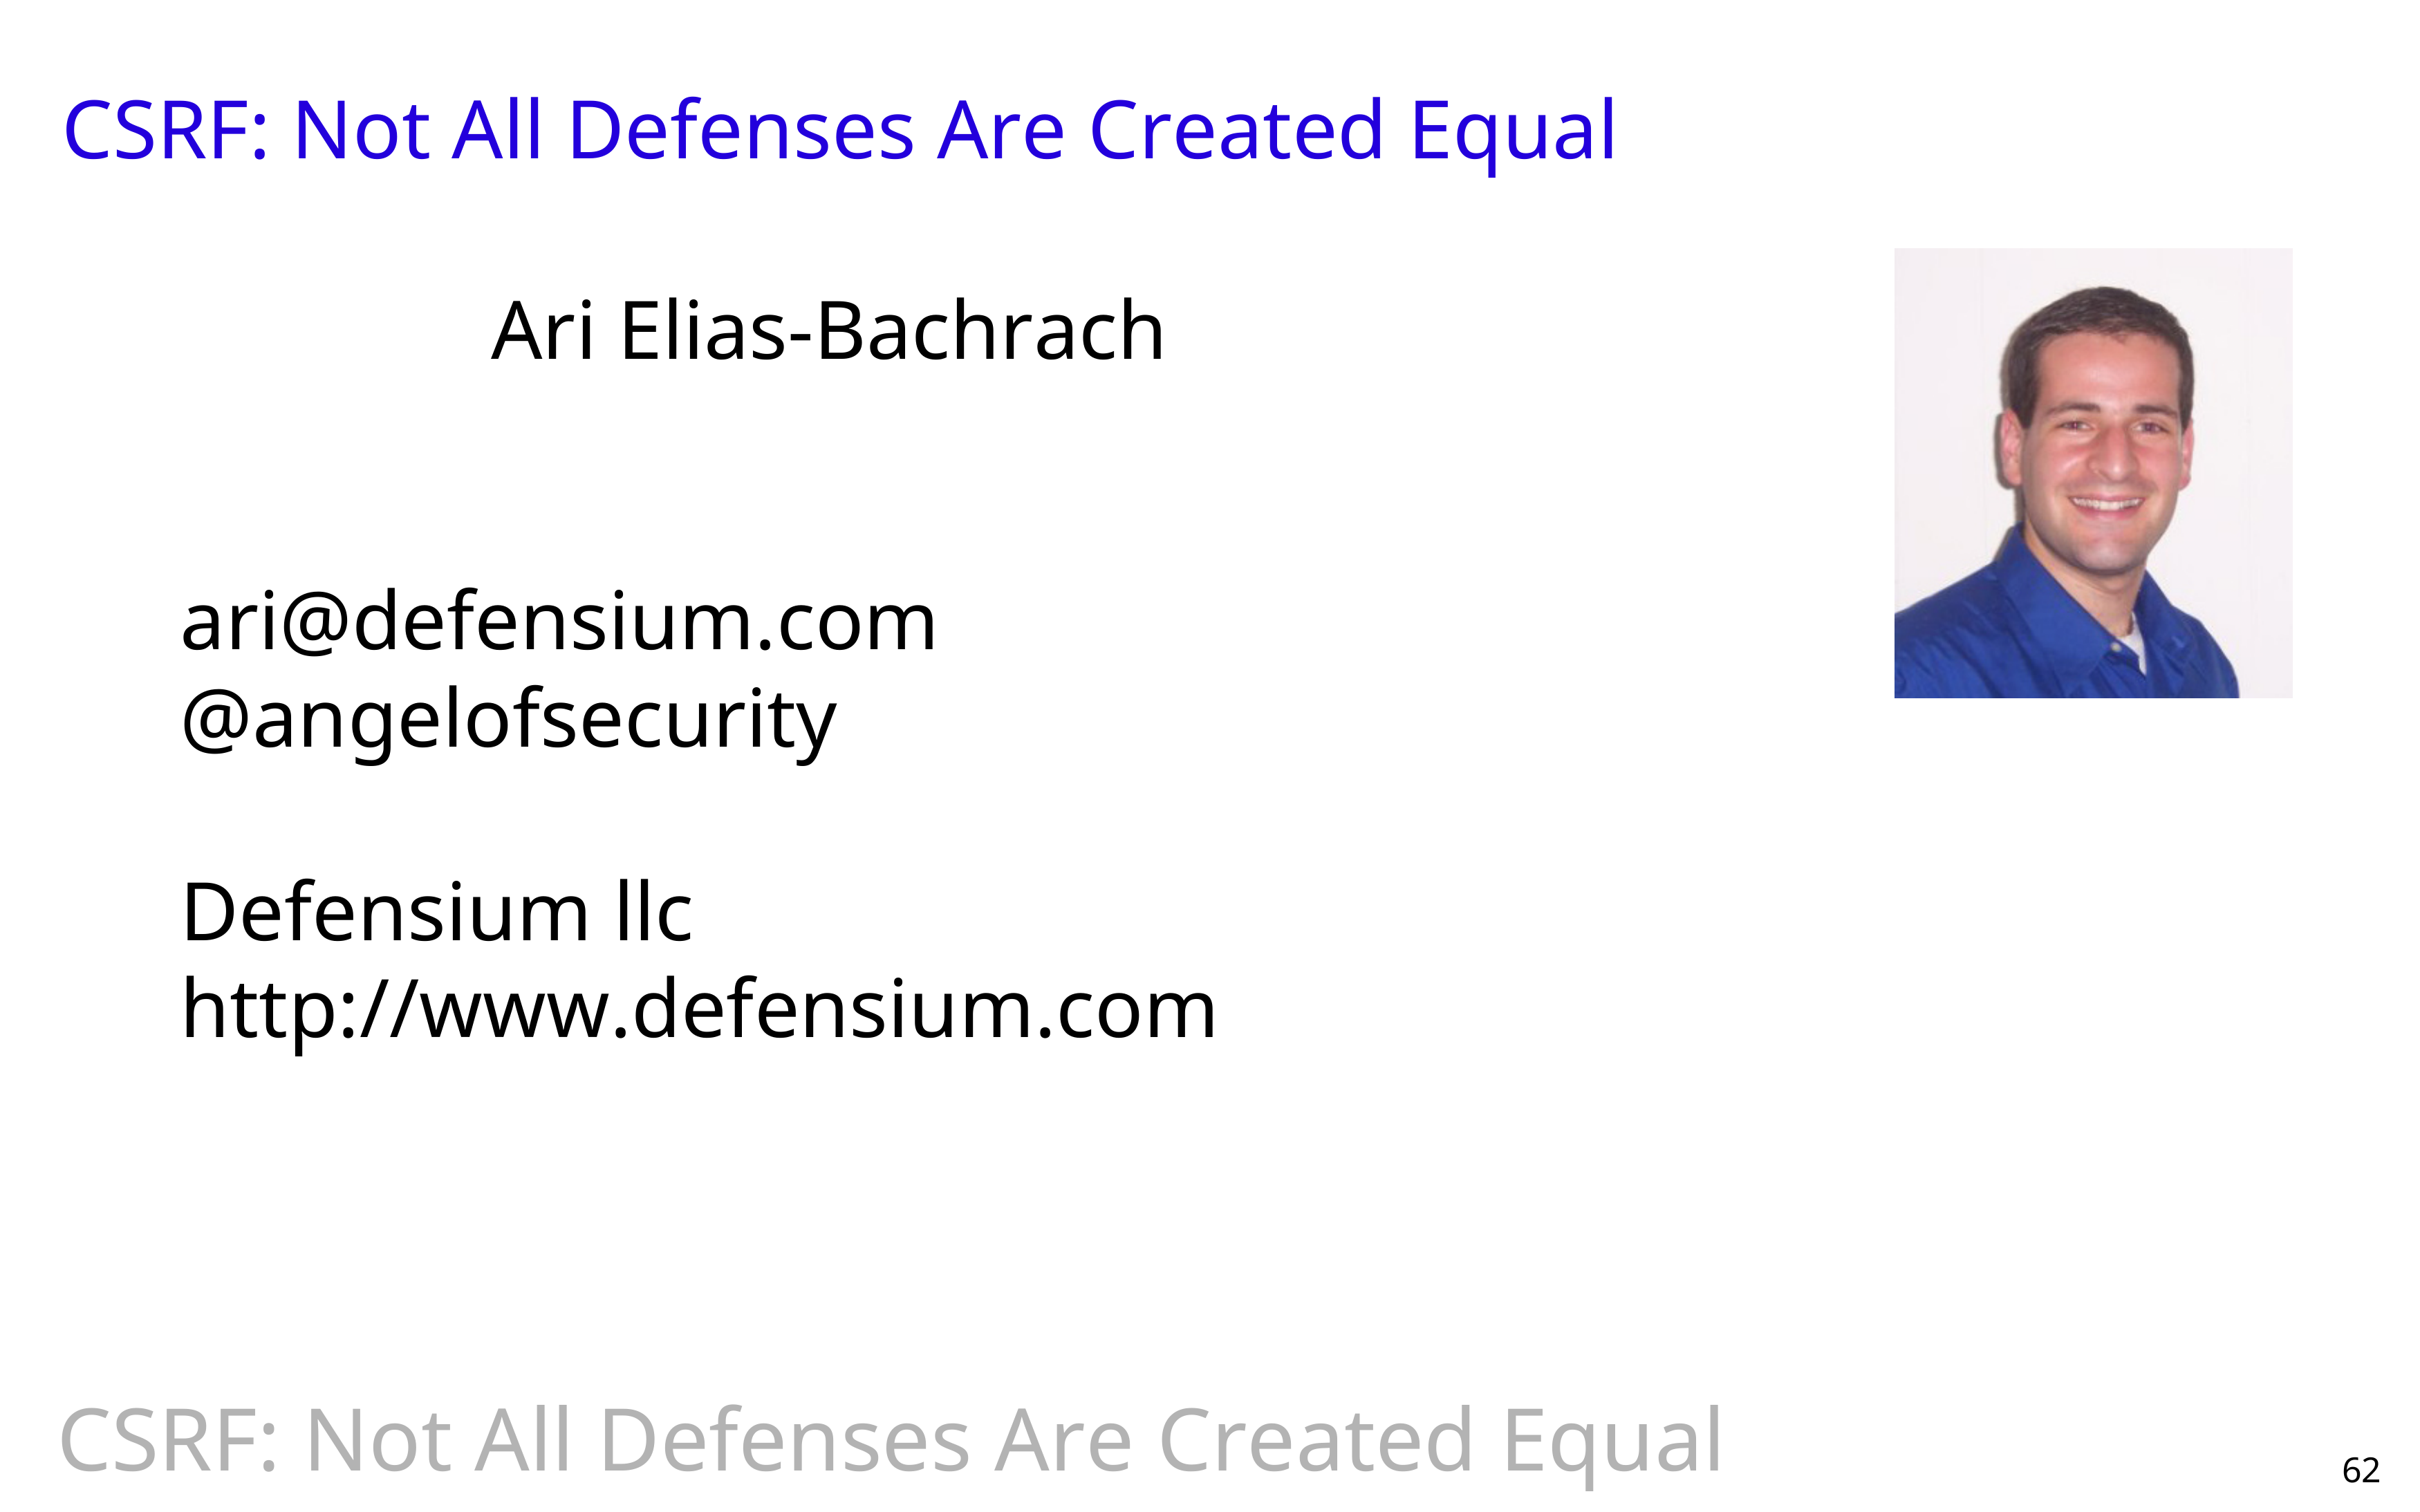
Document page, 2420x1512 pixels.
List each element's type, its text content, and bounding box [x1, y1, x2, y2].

picture [1895, 248, 2293, 698]
text_box <number> [2334, 1443, 2390, 1497]
text_box Ari Elias-Bachrach ari@defensium.com @angelofsecurity Defensium llc http://www.defensium.com [166, 270, 1494, 1159]
text_box CSRF: Not All Defenses Are Created Equal [52, 73, 2293, 180]
